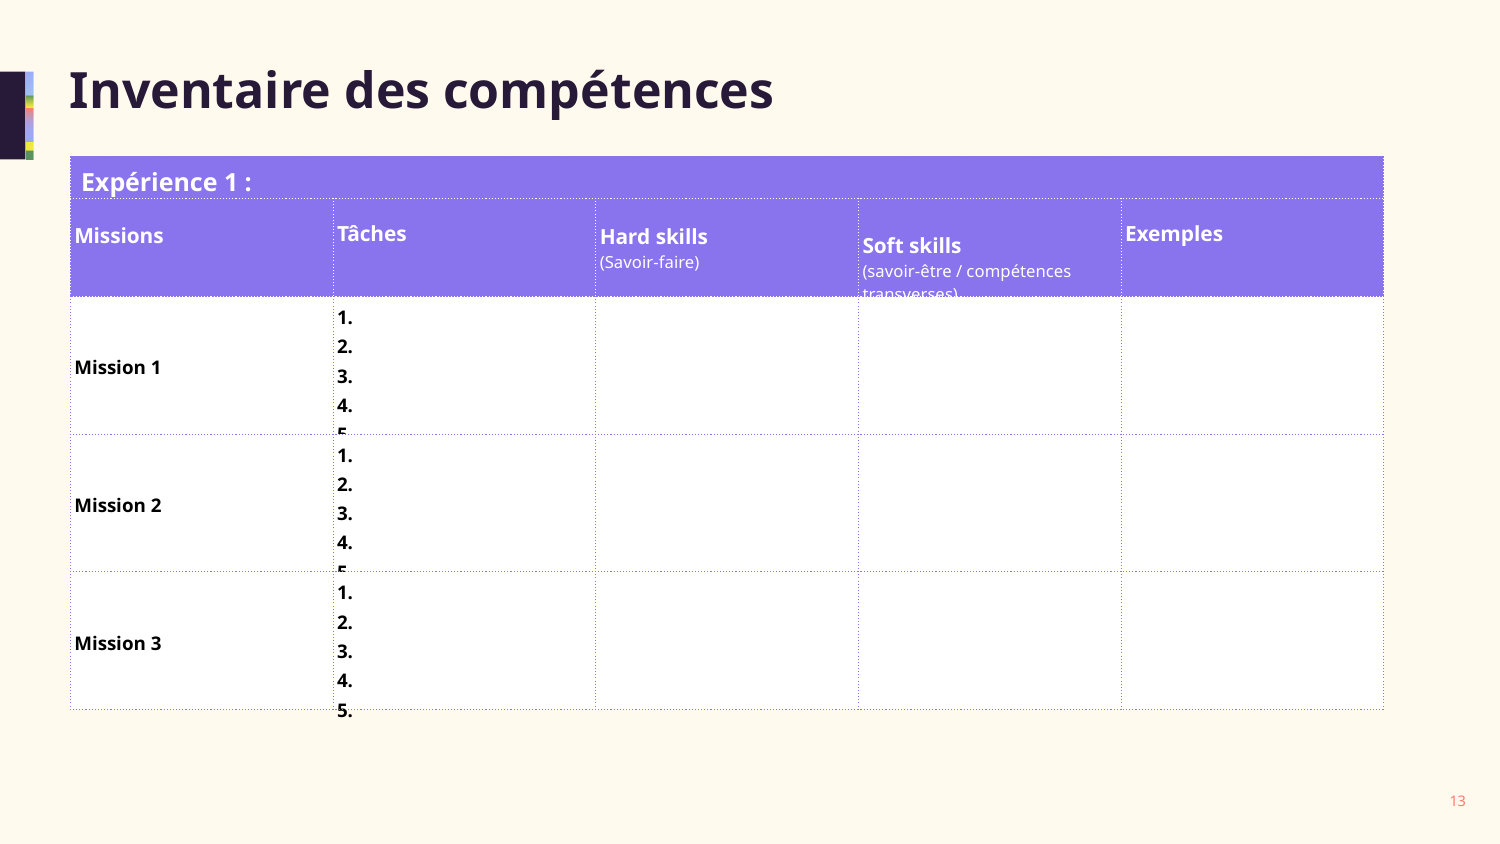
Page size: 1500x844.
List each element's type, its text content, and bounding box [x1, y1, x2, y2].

table_cell Missions [70, 198, 333, 297]
slide_number <number> [1442, 556, 1474, 844]
table_cell Mission 3 [70, 572, 333, 710]
table_cell [858, 572, 1121, 710]
table_cell 1. 2. 3. 4. 5. [333, 434, 596, 572]
table_cell Mission 1 [70, 297, 333, 434]
table_cell [1121, 434, 1384, 572]
table_cell [1121, 572, 1384, 710]
table_cell [596, 434, 858, 572]
table_cell 1. 2. 3. 4. 5. [333, 297, 596, 434]
table_cell Tâches [333, 198, 596, 297]
table_cell [596, 572, 858, 710]
table_cell [858, 434, 1121, 572]
title Inventaire des compétences [70, 70, 1418, 227]
table_cell Exemples [1121, 198, 1384, 297]
table_cell Soft skills (savoir-être / compétences transverses) [858, 198, 1121, 297]
table_cell [858, 297, 1121, 434]
picture [15, 66, 44, 166]
table_cell Mission 2 [70, 434, 333, 572]
table_cell Hard skills (Savoir-faire) [596, 198, 858, 297]
table_header Expérience 1 : [70, 156, 1384, 198]
table_cell [596, 297, 858, 434]
table_cell 1. 2. 3. 4. 5. [333, 572, 596, 710]
table_cell [1121, 297, 1384, 434]
